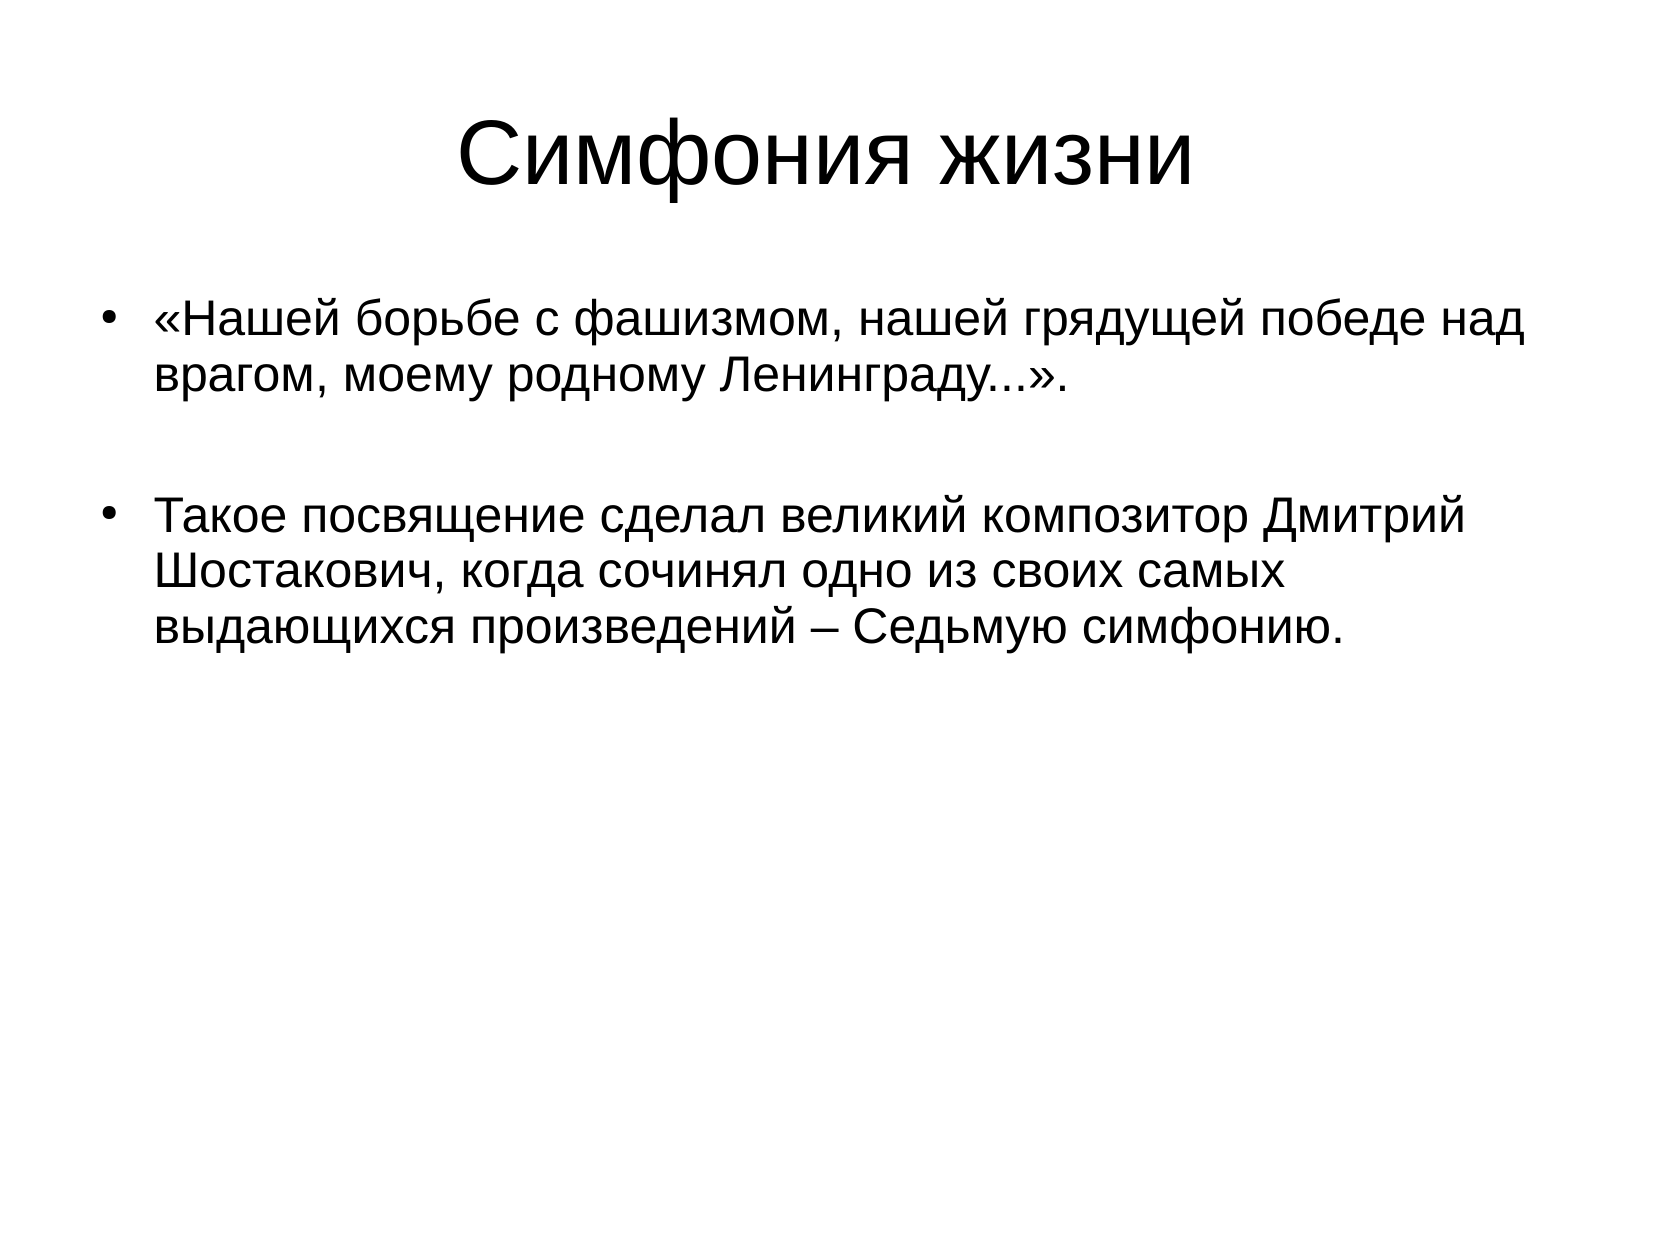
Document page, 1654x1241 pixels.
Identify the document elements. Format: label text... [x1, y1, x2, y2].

title Симфония жизни [82, 49, 1571, 257]
list «Нашей борьбе с фашизмом, нашей грядущей победе над врагом, моему родному Ленинграду...». Такое посвящение сделал великий композитор Дмитрий Шостакович, когда сочинял одно из своих самых выдающихся произведений – Седьмую симфонию. [82, 290, 1571, 1109]
